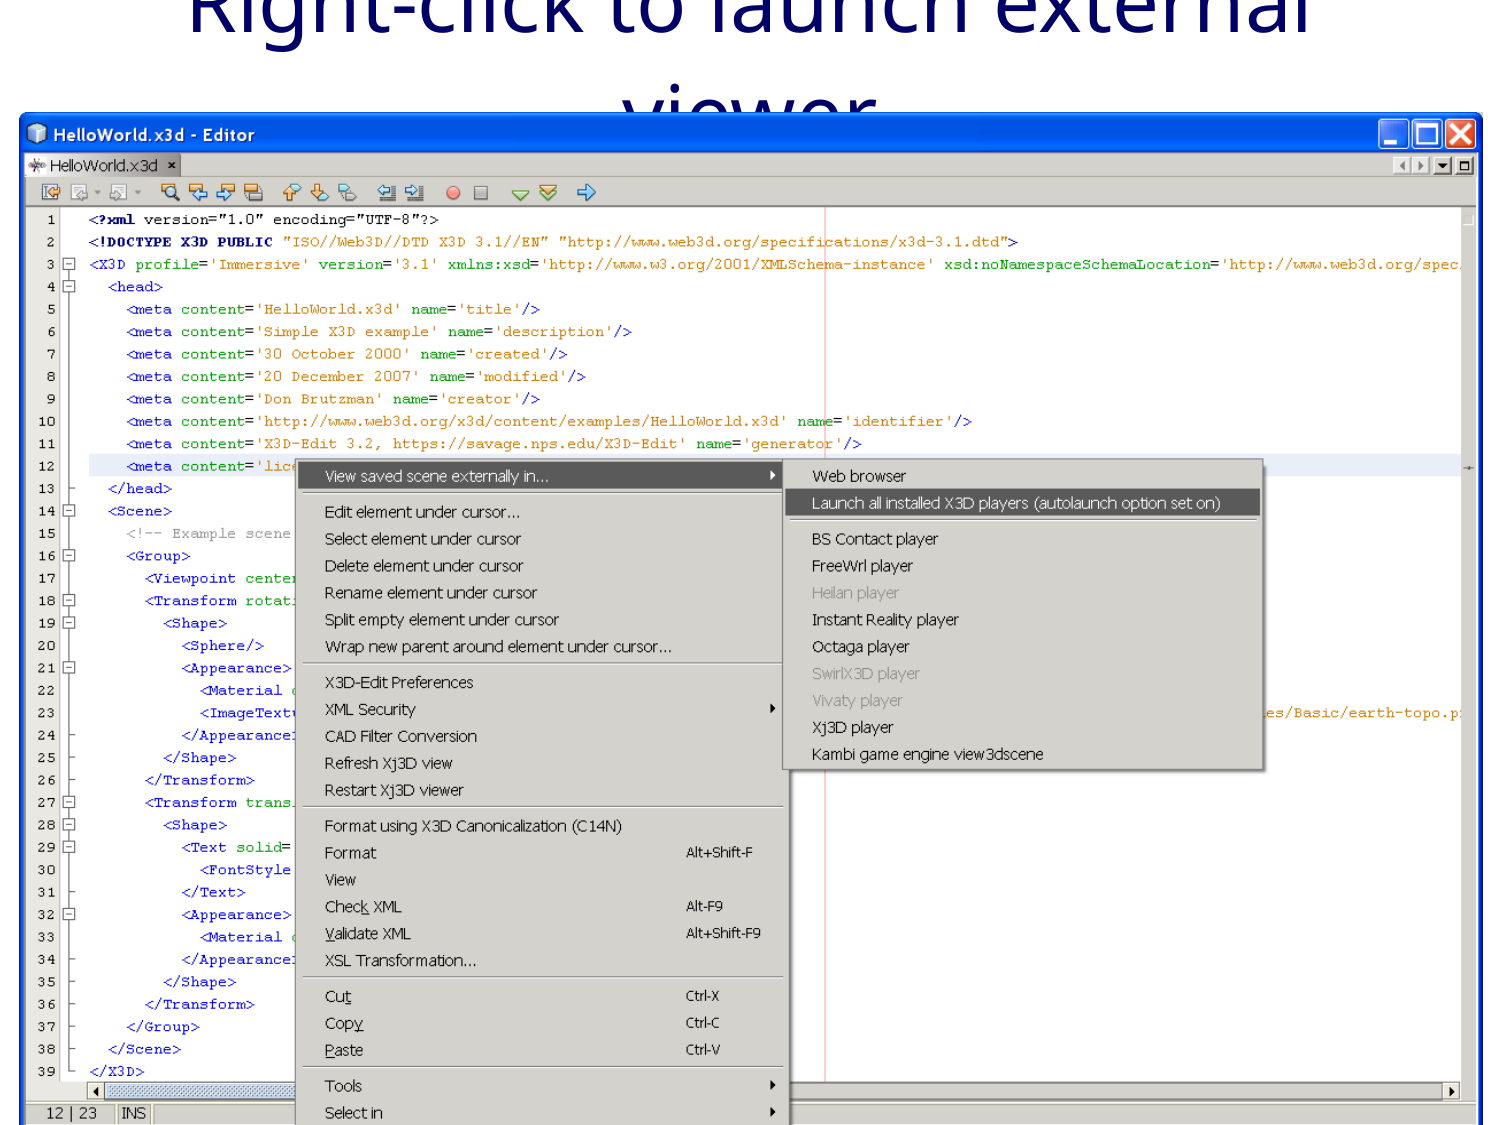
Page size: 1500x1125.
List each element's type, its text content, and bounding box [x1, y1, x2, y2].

title Right-click to launch external viewer [75, 0, 1426, 112]
picture [19, 112, 1483, 1125]
